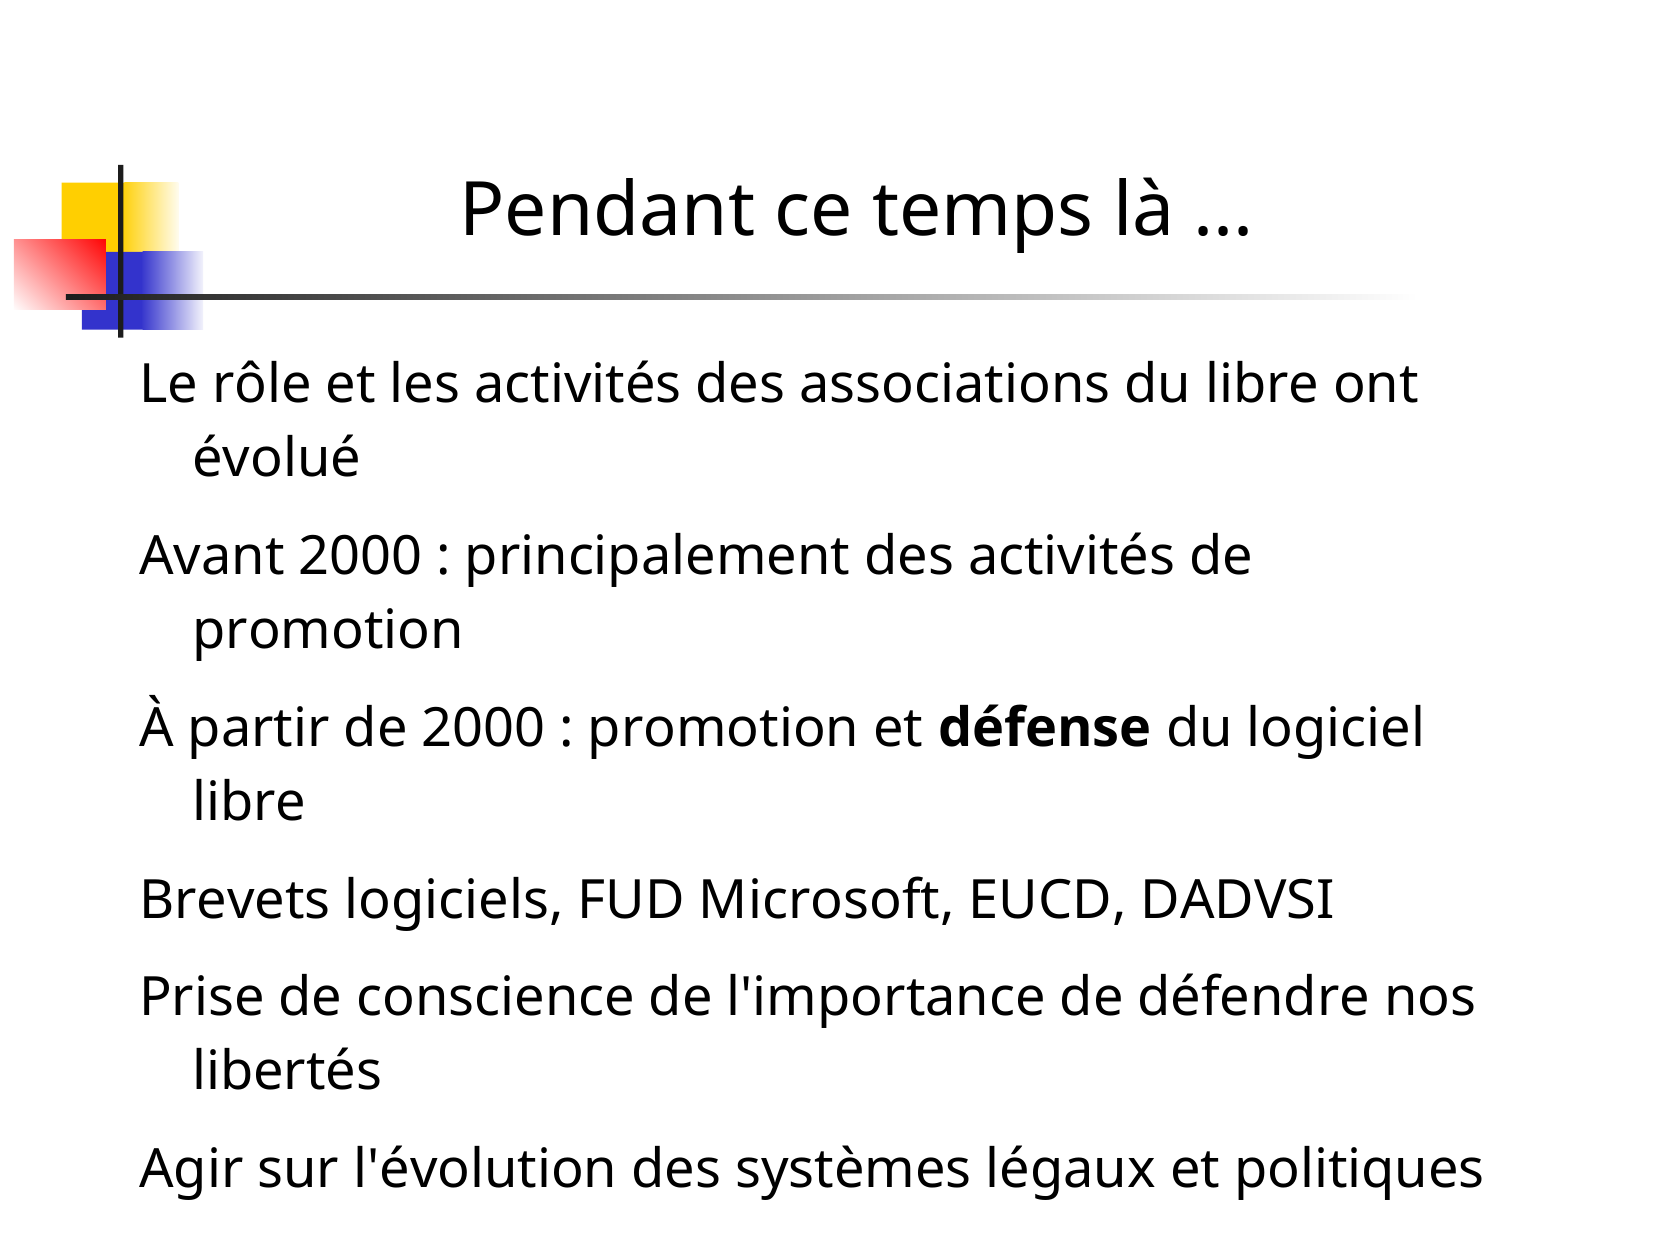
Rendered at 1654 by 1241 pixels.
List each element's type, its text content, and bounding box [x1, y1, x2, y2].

list Le rôle et les activités des associations du libre ont évolué Avant 2000 : principalement des activités de promotion À partir de 2000 : promotion et défense du logiciel libre Brevets logiciels, FUD Microsoft, EUCD, DADVSI Prise de conscience de l'importance de défendre nos libertés Agir sur l'évolution des systèmes légaux et politiques [121, 344, 1534, 1157]
title Pendant ce temps là ... [121, 110, 1534, 303]
